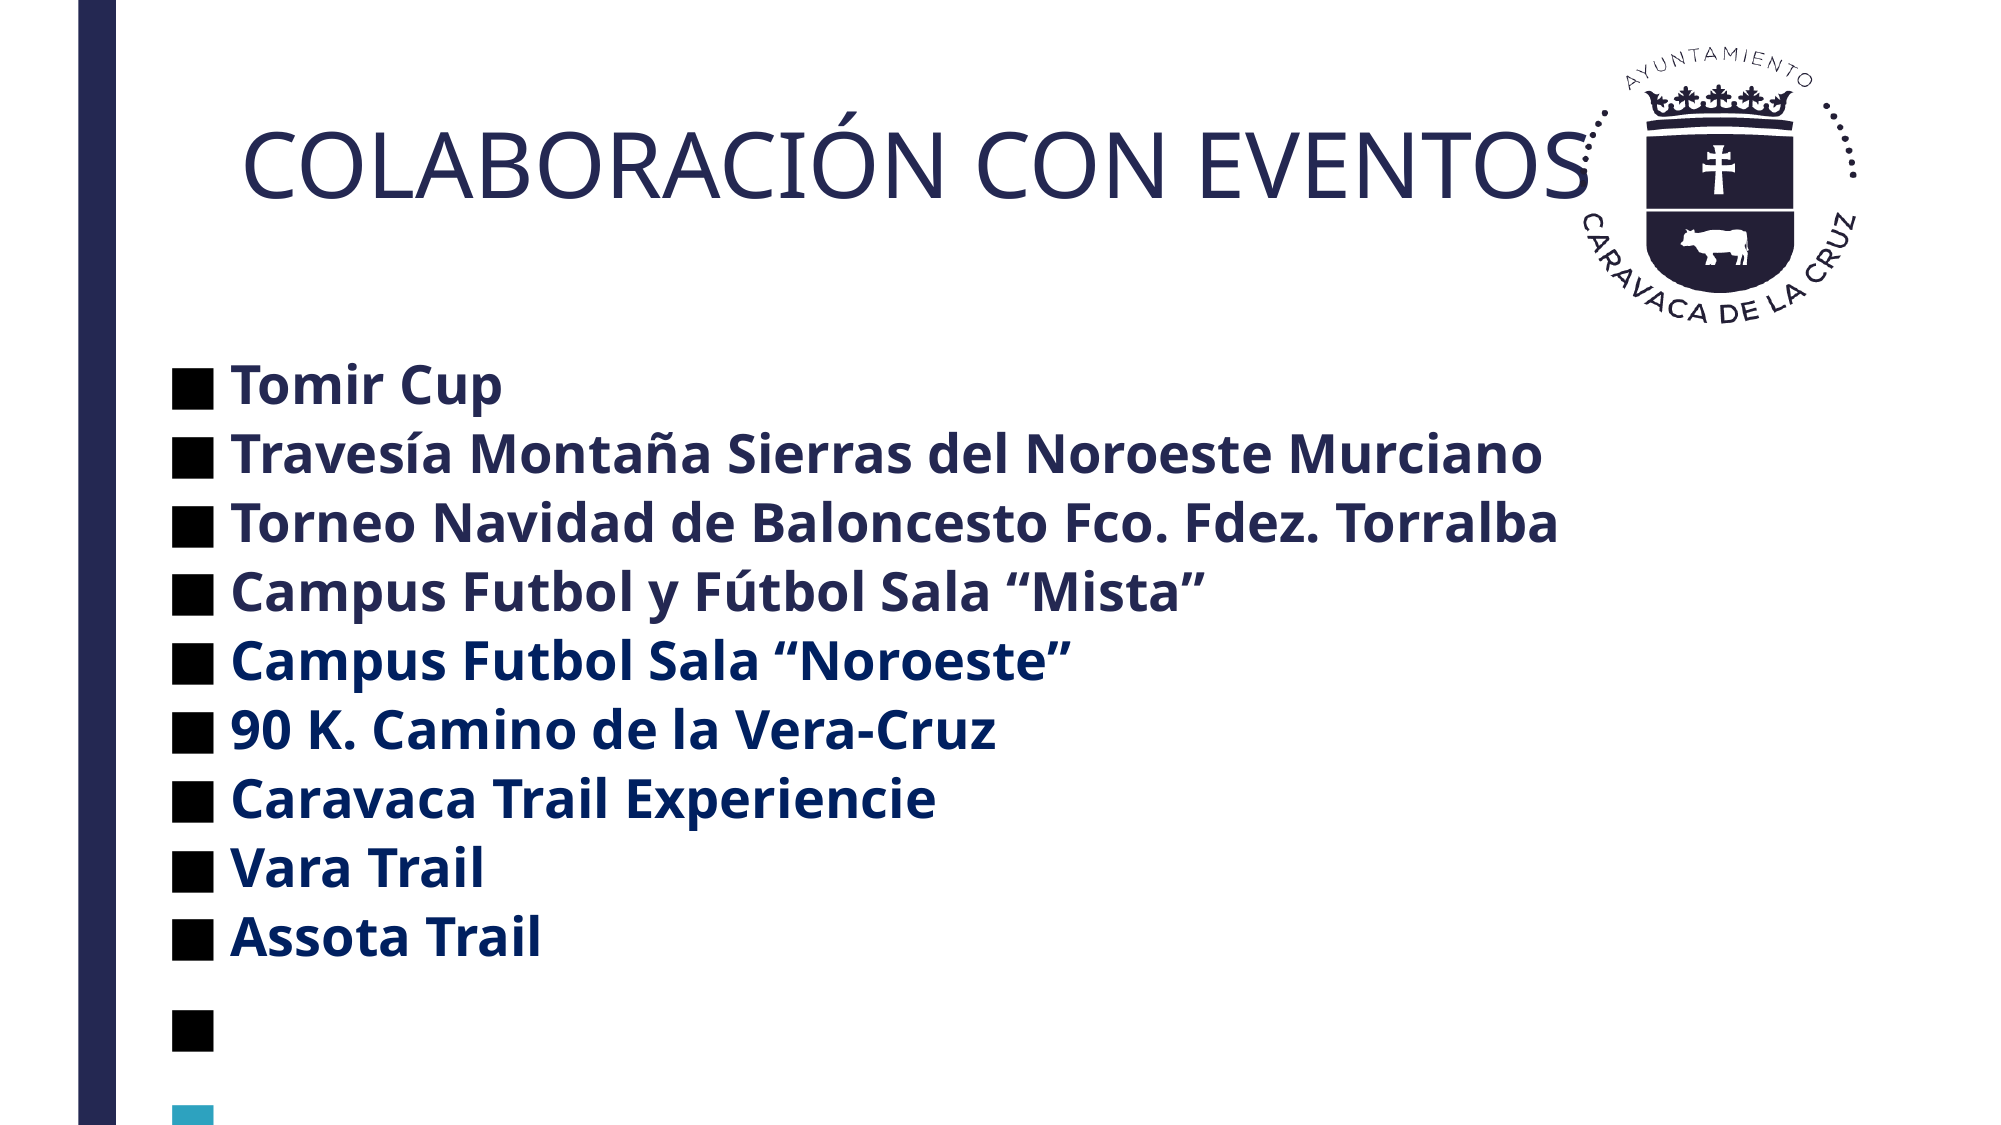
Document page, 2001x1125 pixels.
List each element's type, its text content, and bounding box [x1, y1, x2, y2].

picture [1573, 44, 1864, 273]
list Tomir Cup Travesía Montaña Sierras del Noroeste Murciano Torneo Navidad de Baloncesto Fco. Fdez. Torralba Campus Futbol y Fútbol Sala “Mista” Campus Futbol Sala “Noroeste” 90 K. Camino de la Vera-Cruz Caravaca Trail Experiencie Vara Trail Assota Trail [152, 273, 1953, 1016]
title COLABORACIÓN CON EVENTOS [225, 112, 1573, 273]
